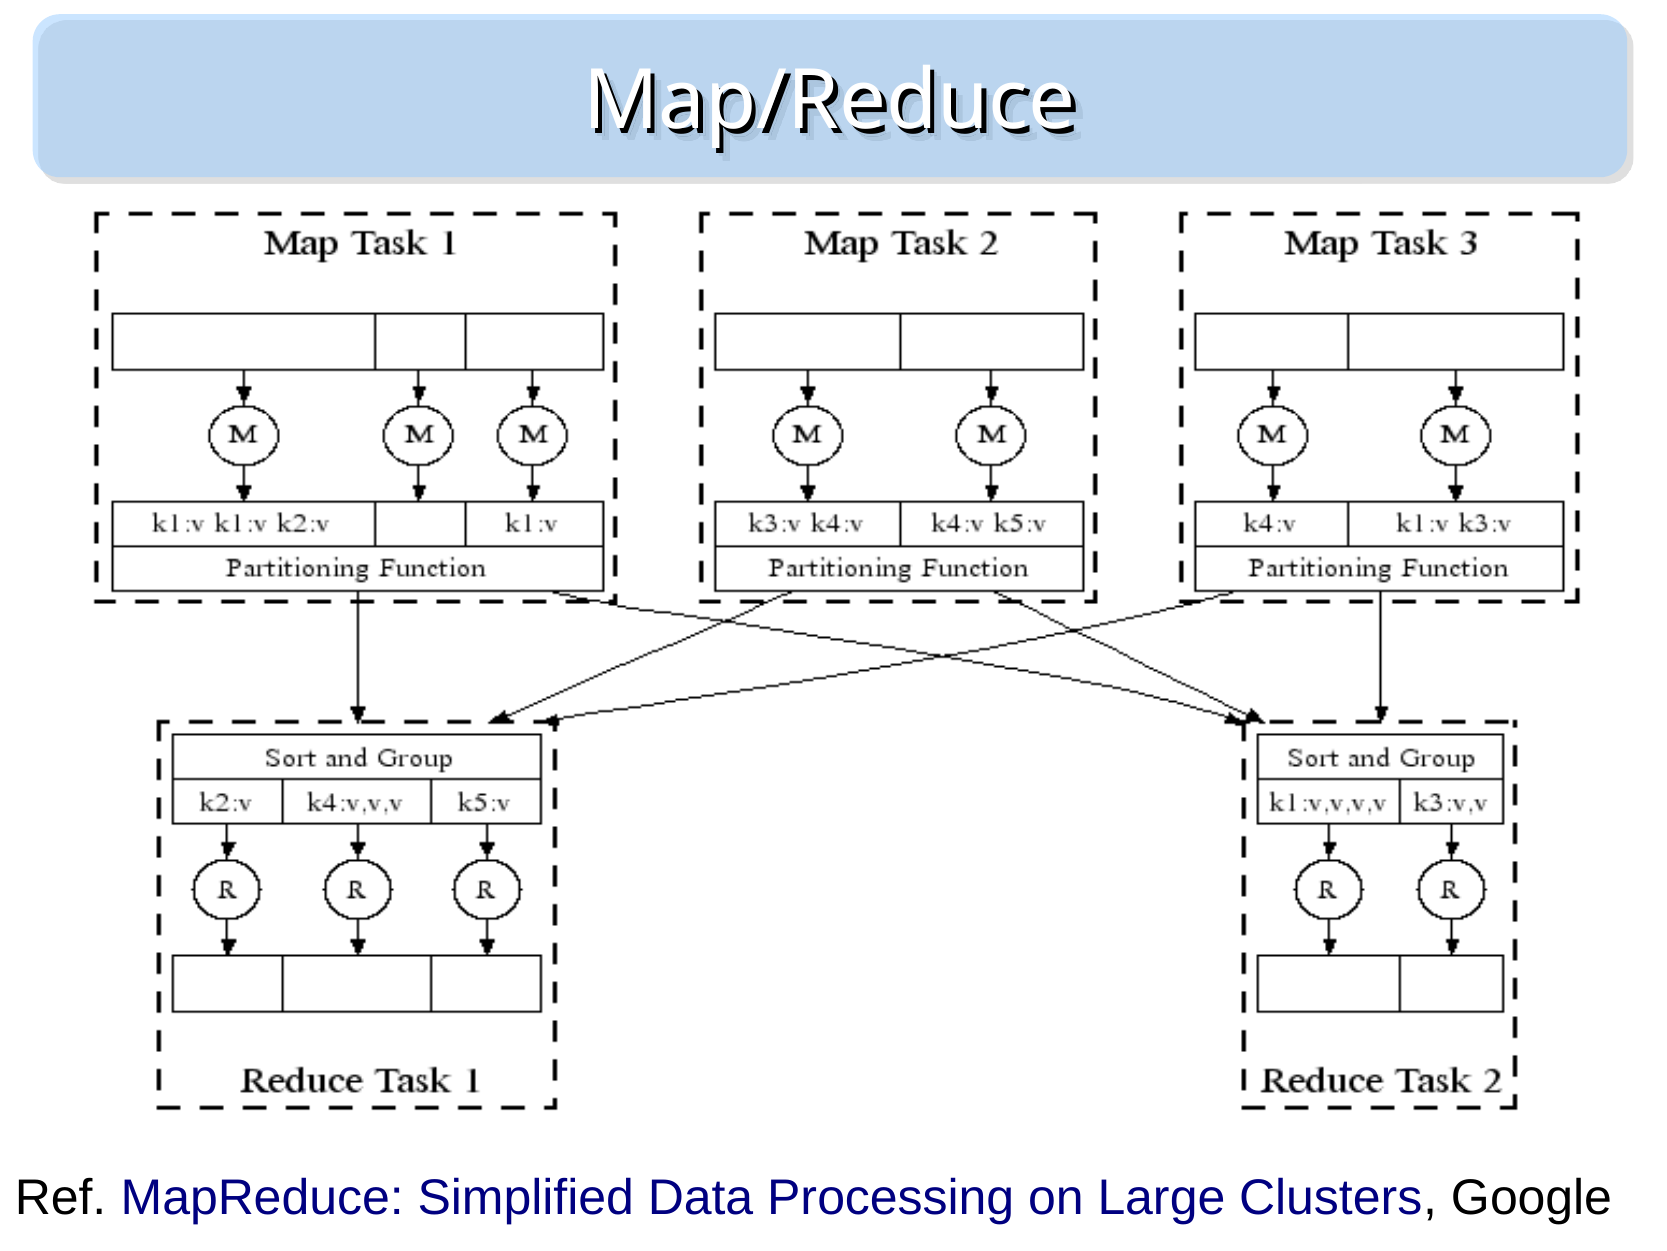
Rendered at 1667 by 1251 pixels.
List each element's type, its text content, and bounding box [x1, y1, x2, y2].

text_box Map/Reduce [32, 14, 1628, 178]
text_box Ref. MapReduce: Simplified Data Processing on Large Clusters, Google [0, 1157, 1666, 1233]
picture [69, 189, 1606, 1147]
